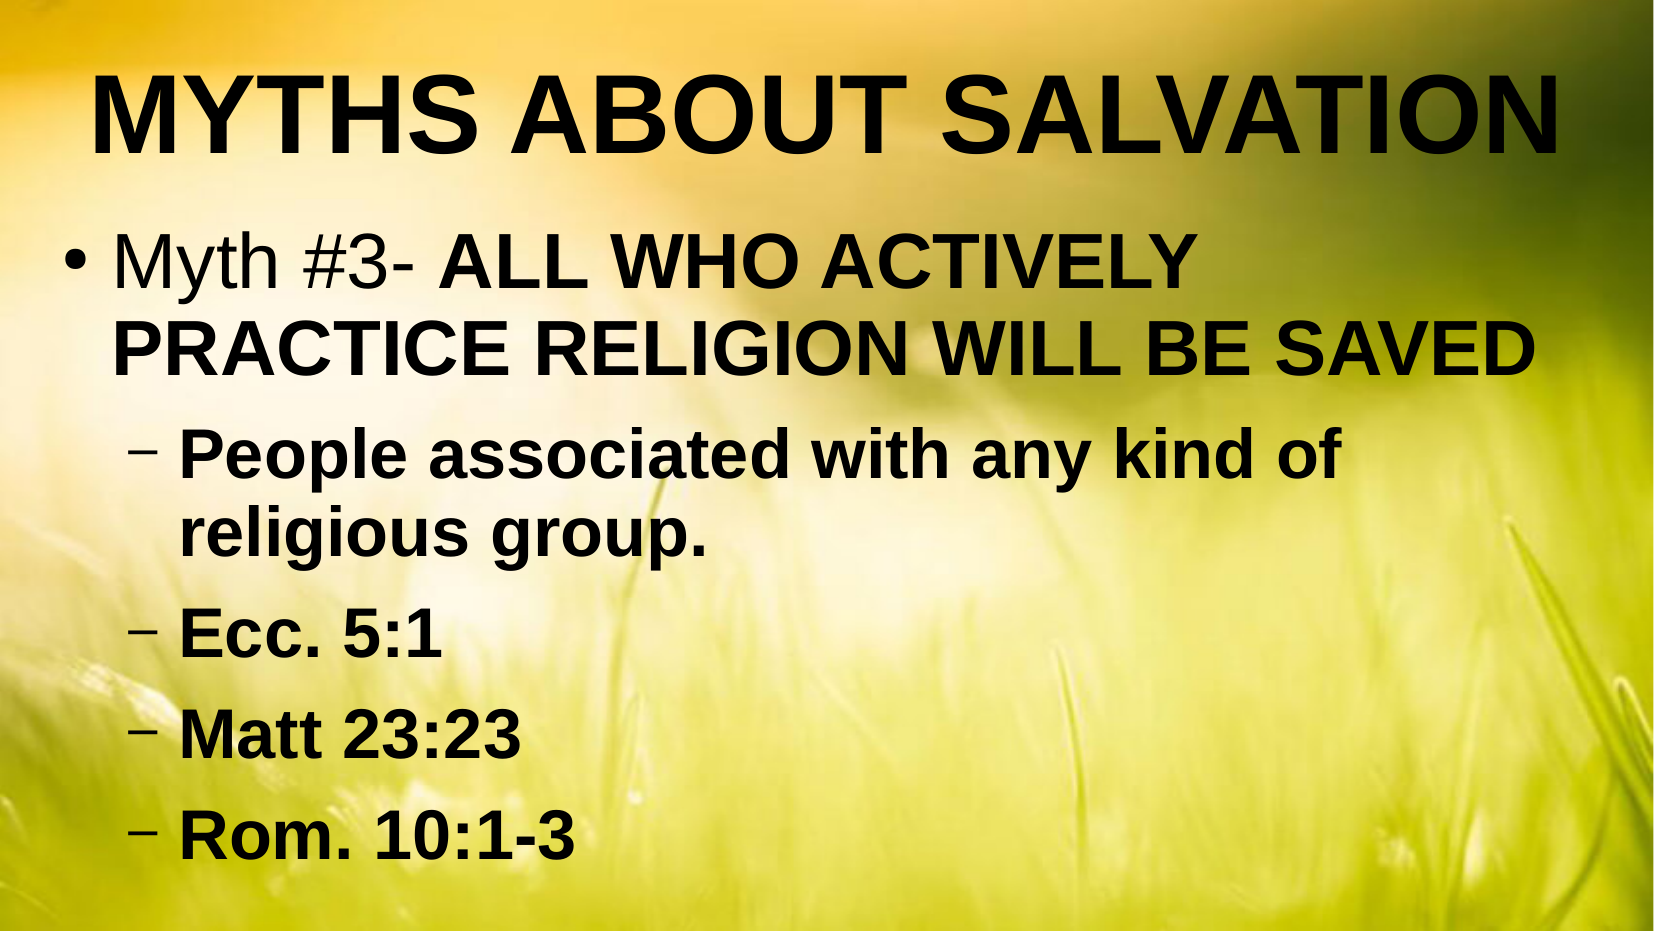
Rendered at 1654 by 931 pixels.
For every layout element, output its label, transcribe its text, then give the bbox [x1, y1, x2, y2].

title MYTHS ABOUT SALVATION [82, 37, 1571, 193]
list Myth #3- ALL WHO ACTIVELY PRACTICE RELIGION WILL BE SAVED People associated with any kind of religious group. Ecc. 5:1 Matt 23:23 Rom. 10:1-3 [45, 217, 1621, 886]
picture [0, 0, 1654, 931]
